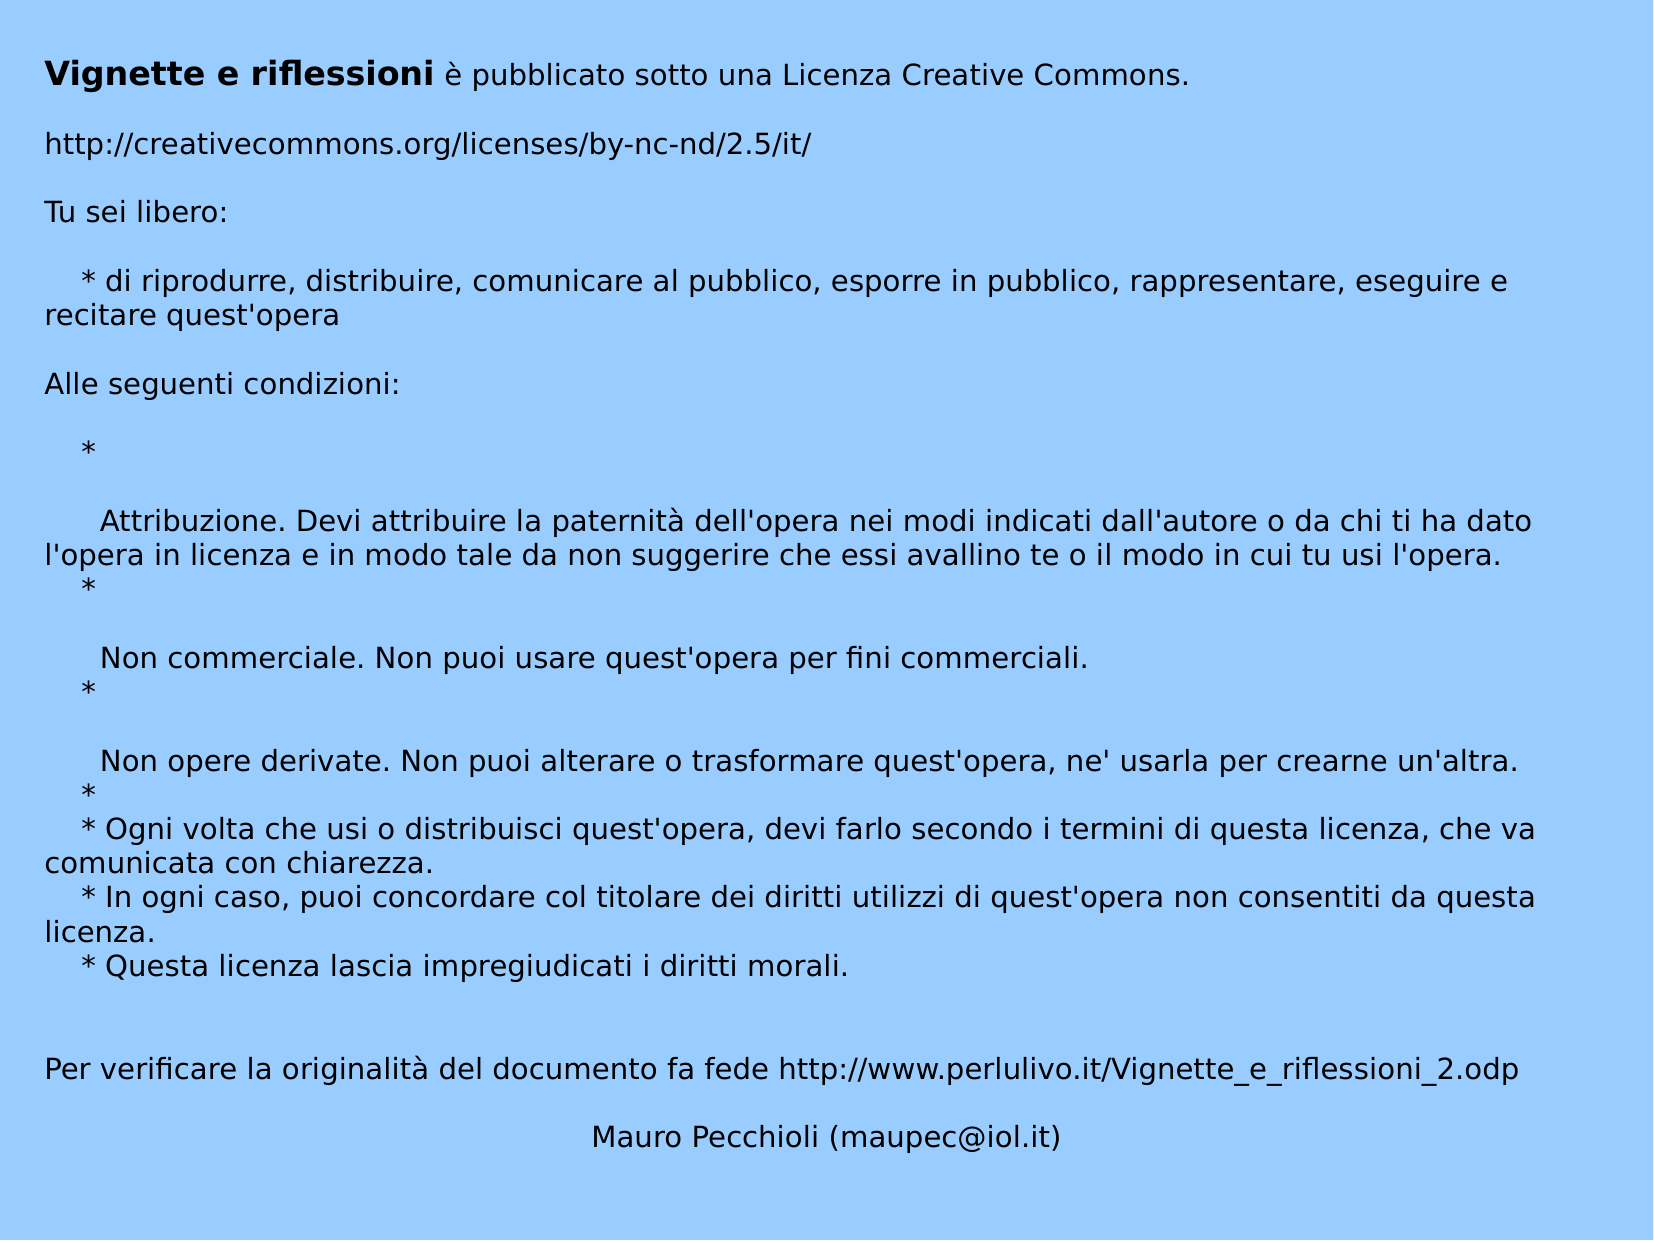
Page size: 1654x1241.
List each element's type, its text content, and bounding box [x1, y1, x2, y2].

text_box Vignette e riflessioni è pubblicato sotto una Licenza Creative Commons. http://creativecommons.org/licenses/by-nc-nd/2.5/it/ Tu sei libero: * di riprodurre, distribuire, comunicare al pubblico, esporre in pubblico, rappresentare, eseguire e recitare quest'opera Alle seguenti condizioni: * Attribuzione. Devi attribuire la paternità dell'opera nei modi indicati dall'autore o da chi ti ha dato l'opera in licenza e in modo tale da non suggerire che essi avallino te o il modo in cui tu usi l'opera. * Non commerciale. Non puoi usare quest'opera per fini commerciali. * Non opere derivate. Non puoi alterare o trasformare quest'opera, ne' usarla per crearne un'altra. * * Ogni volta che usi o distribuisci quest'opera, devi farlo secondo i termini di questa licenza, che va comunicata con chiarezza. * In ogni caso, puoi concordare col titolare dei diritti utilizzi di quest'opera non consentiti da questa licenza. * Questa licenza lascia impregiudicati i diritti morali. Per verificare la originalità del documento fa fede http://www.perlulivo.it/Vignette_e_riflessioni_2.odp Mauro Pecchioli (maupec@iol.it) [29, 8, 1625, 1231]
